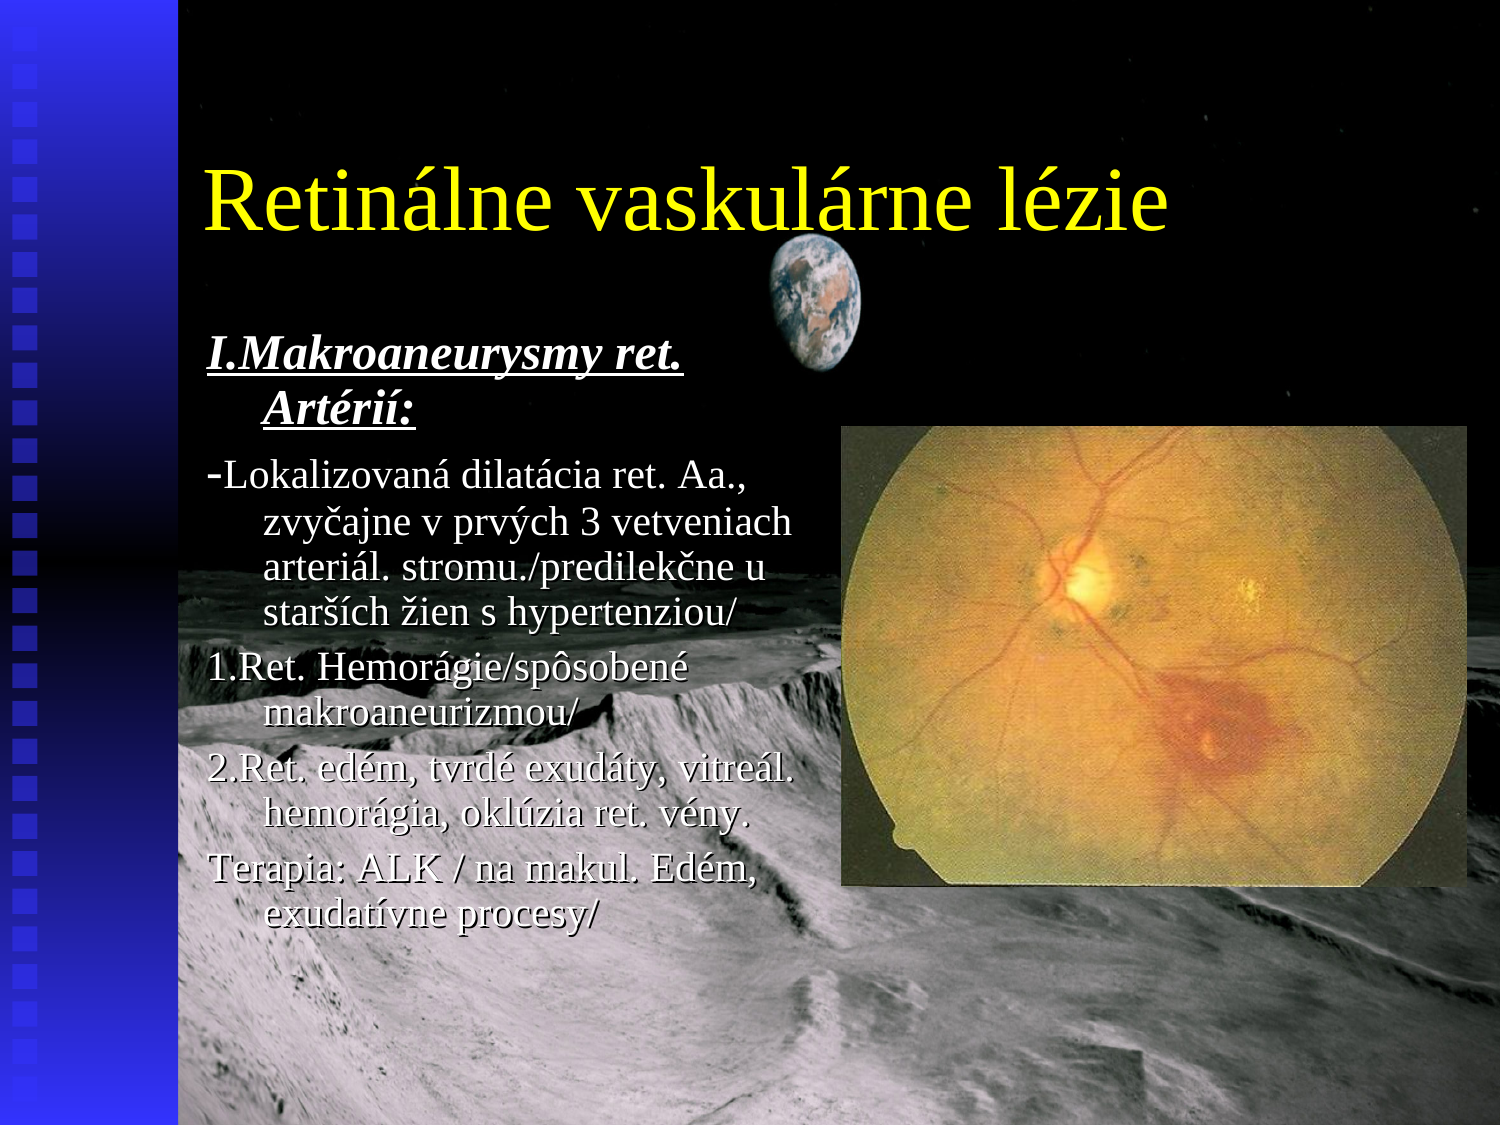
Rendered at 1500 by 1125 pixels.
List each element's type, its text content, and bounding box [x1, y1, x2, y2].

picture [0, 0, 1500, 1125]
list I.Makroaneurysmy ret. Artérií: -Lokalizovaná dilatácia ret. Aa., zvyčajne v prvých 3 vetveniach arteriál. stromu./predilekčne u starších žien s hypertenziou/ 1.Ret. Hemorágie/spôsobené makroaneurizmou/ 2.Ret. edém, tvrdé exudáty, vitreál. hemorágia, oklúzia ret. vény. Terapia: ALK / na makul. Edém, exudatívne procesy/ [191, 319, 817, 995]
title Retinálne vaskulárne lézie [187, 99, 1463, 288]
